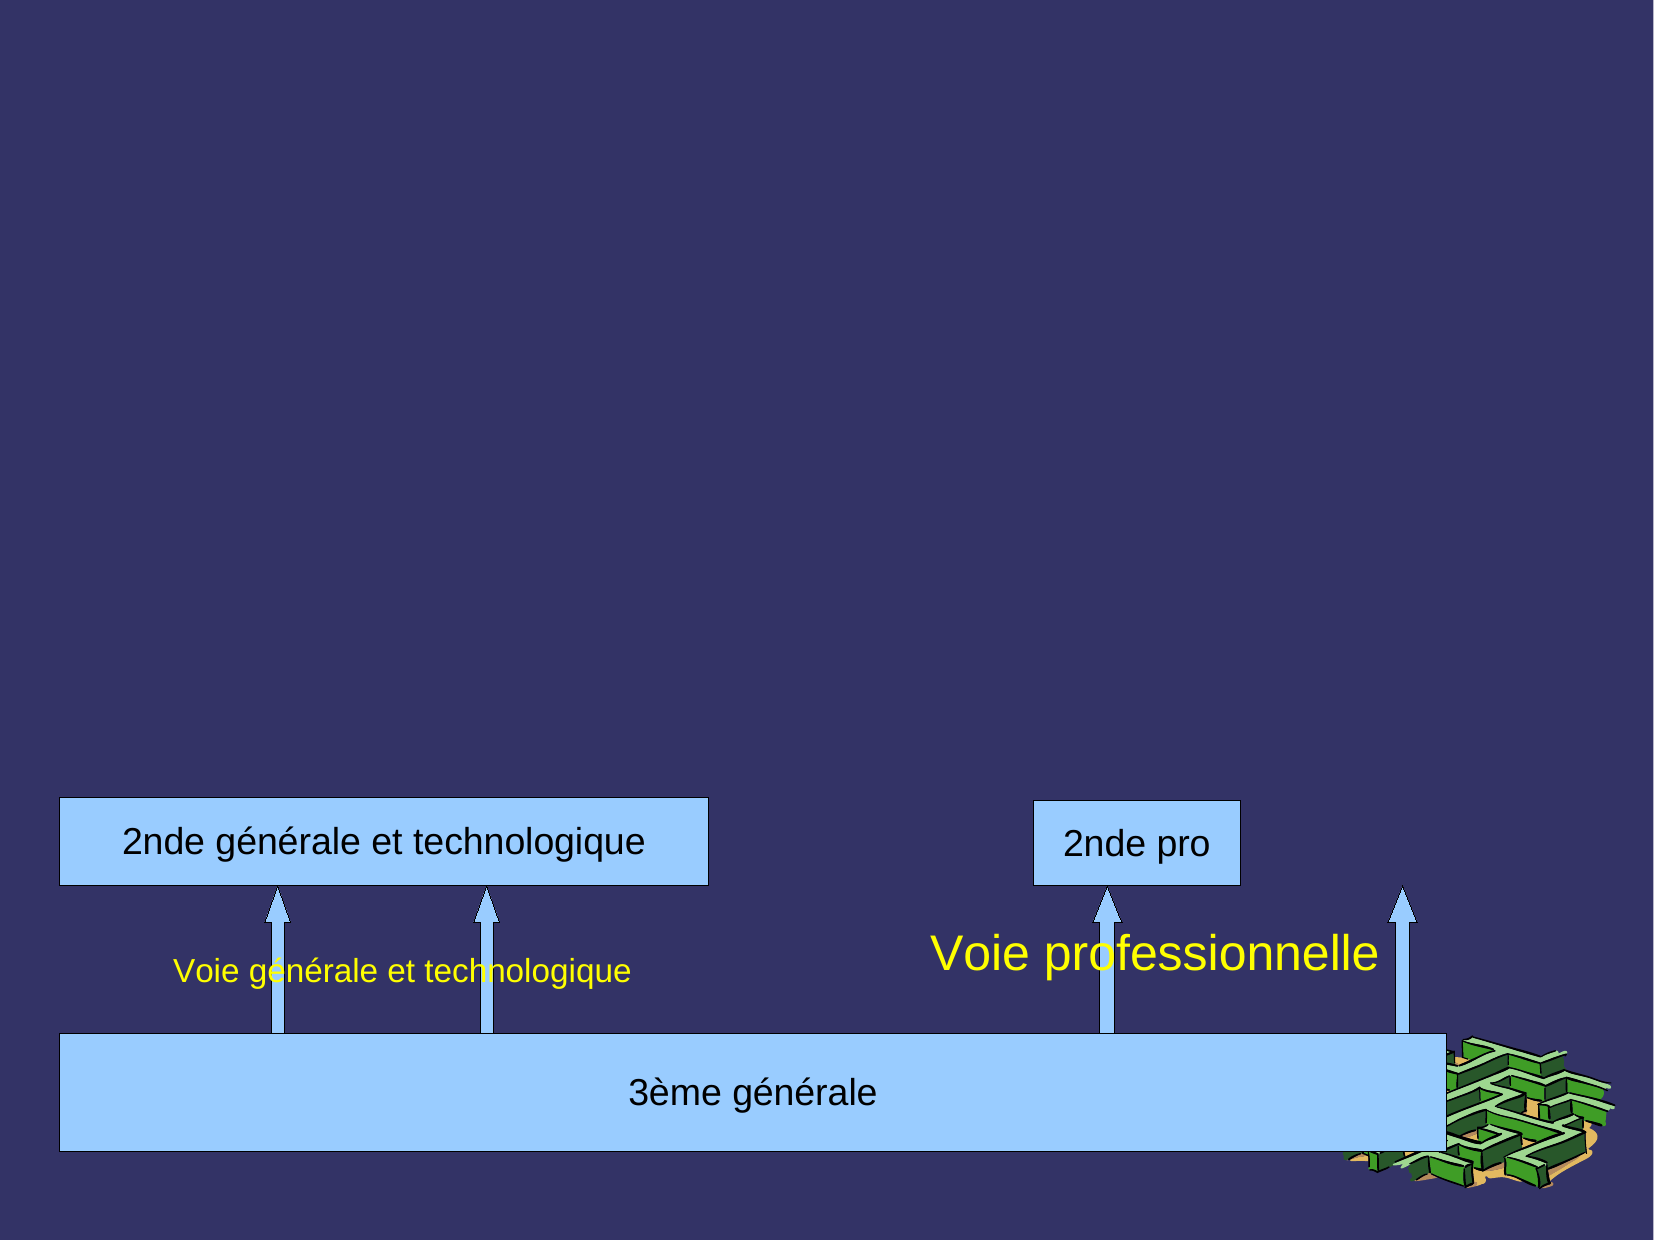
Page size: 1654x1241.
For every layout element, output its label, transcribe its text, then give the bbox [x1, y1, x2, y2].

text_box [264, 886, 291, 944]
text_box 2nde pro [1033, 800, 1241, 886]
text_box [1099, 1004, 1115, 1034]
text_box [1094, 886, 1120, 917]
text_box 3ème générale [59, 1033, 1447, 1152]
text_box Voie générale et technologique [158, 944, 650, 1032]
text_box 2nde générale et technologique [59, 797, 709, 886]
text_box [1390, 885, 1418, 1034]
text_box [473, 886, 500, 944]
text_box Voie professionnelle [915, 917, 1407, 1004]
